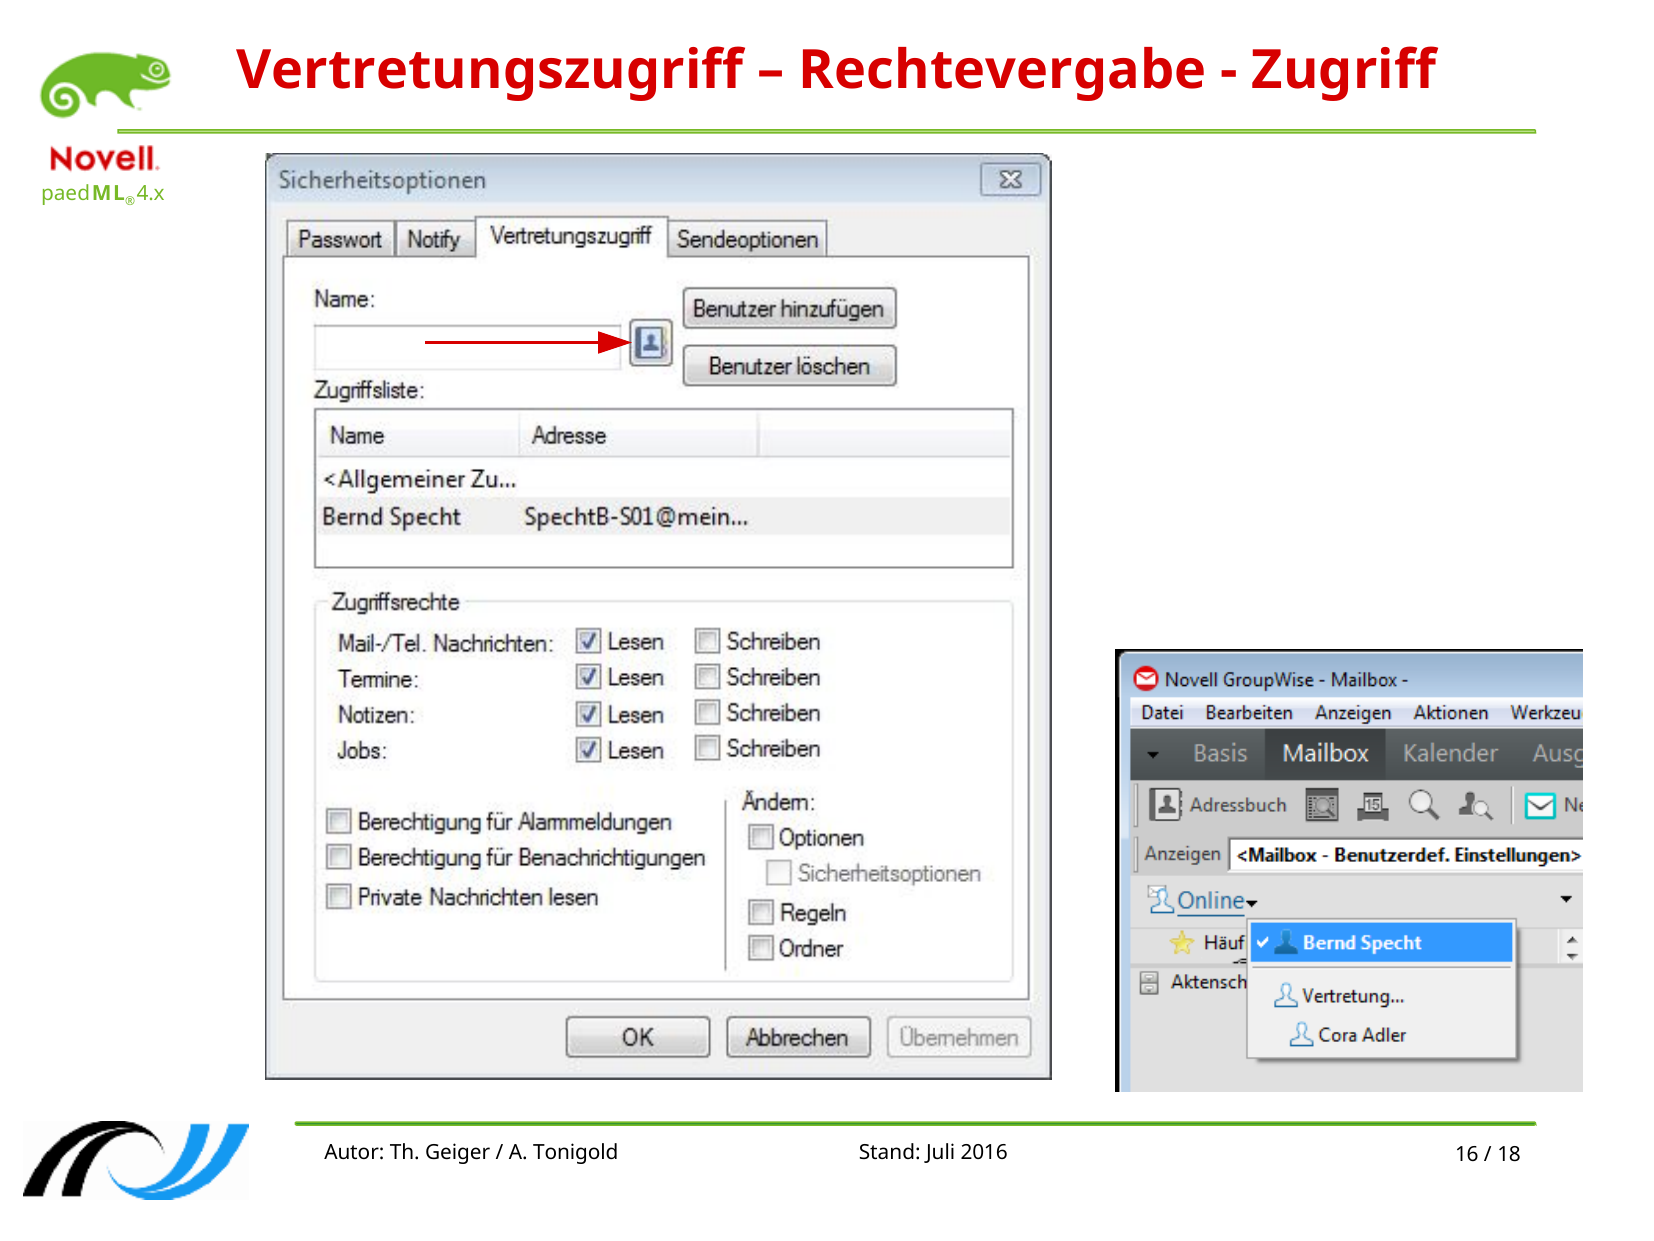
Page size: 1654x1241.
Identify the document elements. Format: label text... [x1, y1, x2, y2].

picture [23, 1121, 249, 1200]
title Vertretungszugriff – Rechtevergabe - Zugriff [236, 17, 1536, 119]
picture [26, 35, 184, 193]
picture [1115, 649, 1583, 1092]
picture [265, 153, 1052, 1080]
